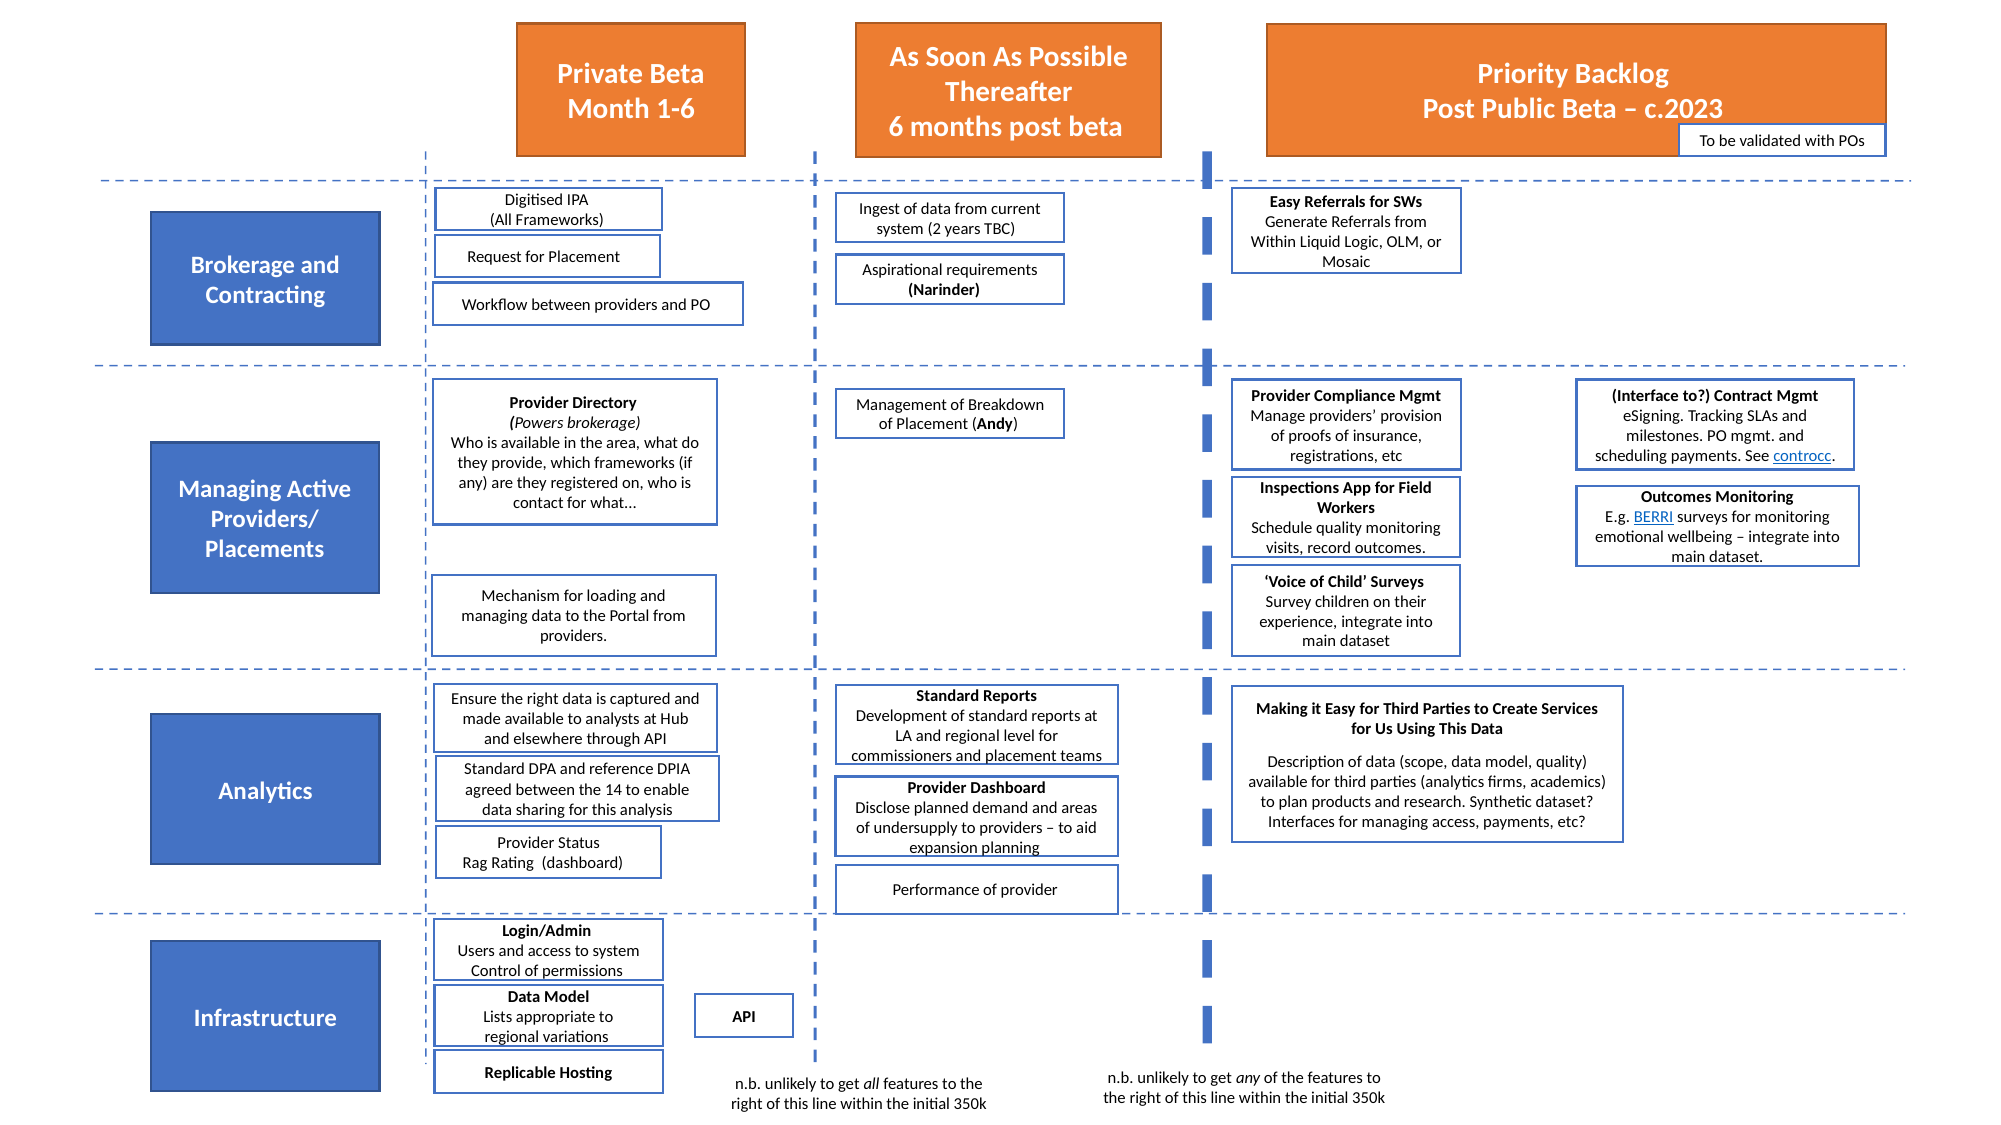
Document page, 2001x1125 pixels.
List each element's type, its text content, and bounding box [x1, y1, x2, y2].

text_box Private Beta Month 1-6 [517, 23, 746, 156]
text_box Provider Directory (Powers brokerage) Who is available in the area, what do they provide, which frameworks (if any) are they registered on, who is contact for what... [433, 379, 717, 525]
text_box Login/Admin Users and access to system Control of permissions [434, 918, 664, 980]
text_box Digitised IPA (All Frameworks) [435, 187, 663, 231]
text_box Easy Referrals for SWs Generate Referrals from Within Liquid Logic, OLM, or Mosaic [1231, 188, 1461, 273]
text_box Mechanism for loading and managing data to the Portal from providers. [431, 574, 716, 656]
text_box Standard Reports Development of standard reports at LA and regional level for commissioners and placement teams [835, 684, 1118, 765]
text_box Managing Active Providers/ Placements [150, 442, 379, 593]
text_box Outcomes Monitoring E.g. BERRI surveys for monitoring emotional wellbeing – integrate into main dataset. [1576, 485, 1859, 566]
text_box To be validated with POs [1679, 123, 1886, 157]
text_box Analytics [151, 713, 380, 865]
text_box n.b. unlikely to get any of the features to the right of this line within the initial 350k [1083, 1054, 1406, 1120]
text_box As Soon As Possible Thereafter 6 months post beta [856, 22, 1162, 157]
text_box Priority Backlog Post Public Beta – c.2023 [1267, 23, 1886, 156]
text_box Infrastructure [151, 940, 380, 1092]
text_box Provider Status Rag Rating (dashboard) [435, 825, 662, 878]
text_box Making it Easy for Third Parties to Create Services for Us Using This Data Description of data (scope, data model, quality) available for third parties (analytics firms, academics) to plan products and research. Synthetic dataset? Interfaces for managing access, payments, etc? [1231, 686, 1624, 843]
text_box Replicable Hosting [434, 1050, 663, 1093]
text_box Workflow between providers and PO [433, 282, 743, 325]
text_box Provider Compliance Mgmt Manage providers’ provision of proofs of insurance, registrations, etc [1231, 379, 1462, 470]
text_box Provider Dashboard Disclose planned demand and areas of undersupply to providers – to aid expansion planning [835, 776, 1118, 857]
text_box n.b. unlikely to get all features to the right of this line within the initial 350k [707, 1060, 1011, 1125]
text_box Aspirational requirements (Narinder) [835, 254, 1064, 304]
text_box (Interface to?) Contract Mgmt eSigning. Tracking SLAs and milestones. PO mgmt. and scheduling payments. See controcc. [1576, 379, 1855, 470]
text_box Performance of provider [835, 864, 1119, 914]
text_box Ingest of data from current system (2 years TBC) [835, 193, 1064, 243]
text_box Inspections App for Field Workers Schedule quality monitoring visits, record outcomes. [1232, 476, 1461, 557]
text_box Request for Placement [434, 234, 661, 278]
text_box Standard DPA and reference DPIA agreed between the 14 to enable data sharing for this analysis [435, 755, 720, 821]
text_box Data Model Lists appropriate to regional variations [434, 984, 663, 1047]
text_box API [695, 994, 793, 1037]
text_box Management of Breakdown of Placement (Andy) [836, 388, 1065, 438]
text_box Ensure the right data is captured and made available to analysts at Hub and elsewhere through API [434, 683, 717, 752]
text_box Brokerage and Contracting [151, 212, 380, 345]
text_box ‘Voice of Child’ Surveys Survey children on their experience, integrate into main dataset [1232, 564, 1461, 656]
